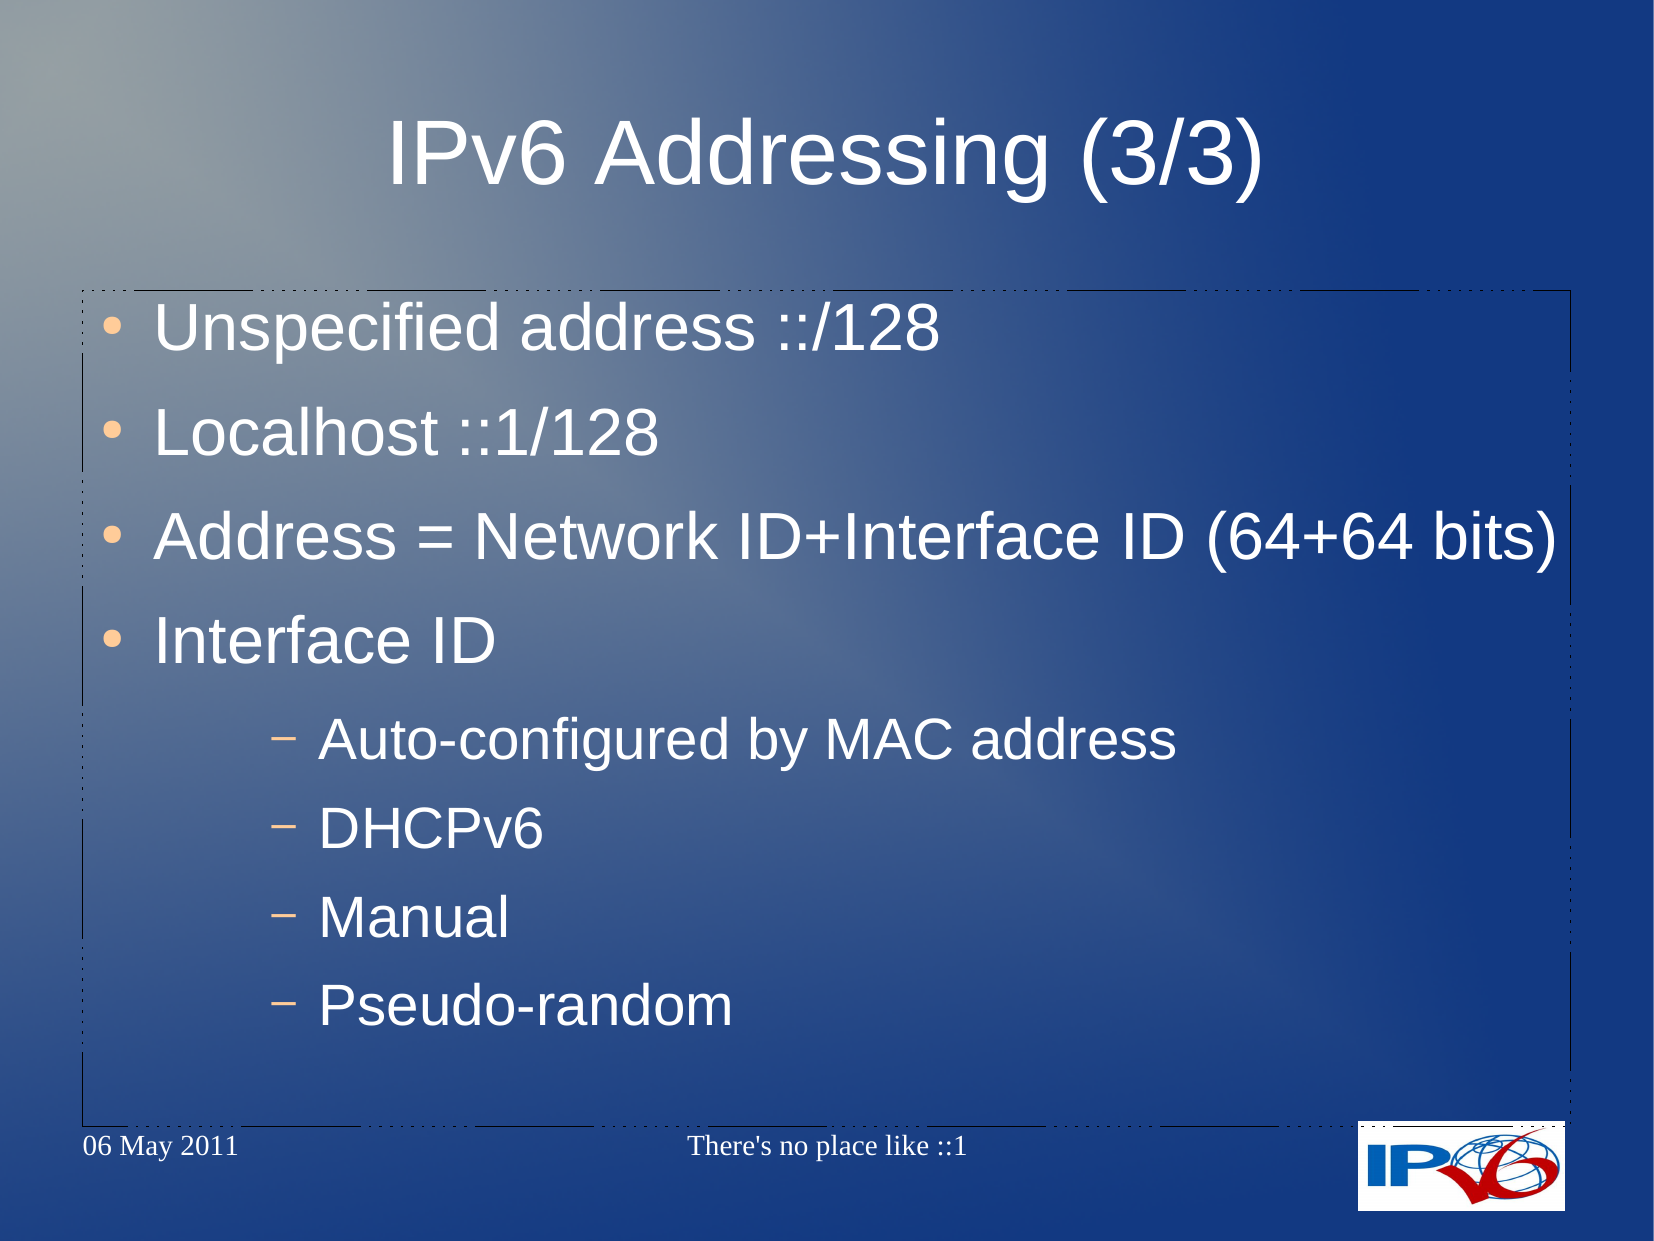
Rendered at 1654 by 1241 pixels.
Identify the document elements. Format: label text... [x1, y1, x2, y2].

picture [0, 0, 1654, 1241]
list Unspecified address ::/128 Localhost ::1/128 Address = Network ID+Interface ID (64+64 bits) Interface ID Auto-configured by MAC address DHCPv6 Manual Pseudo-random [82, 290, 1571, 1127]
title IPv6 Addressing (3/3) [82, 49, 1571, 257]
